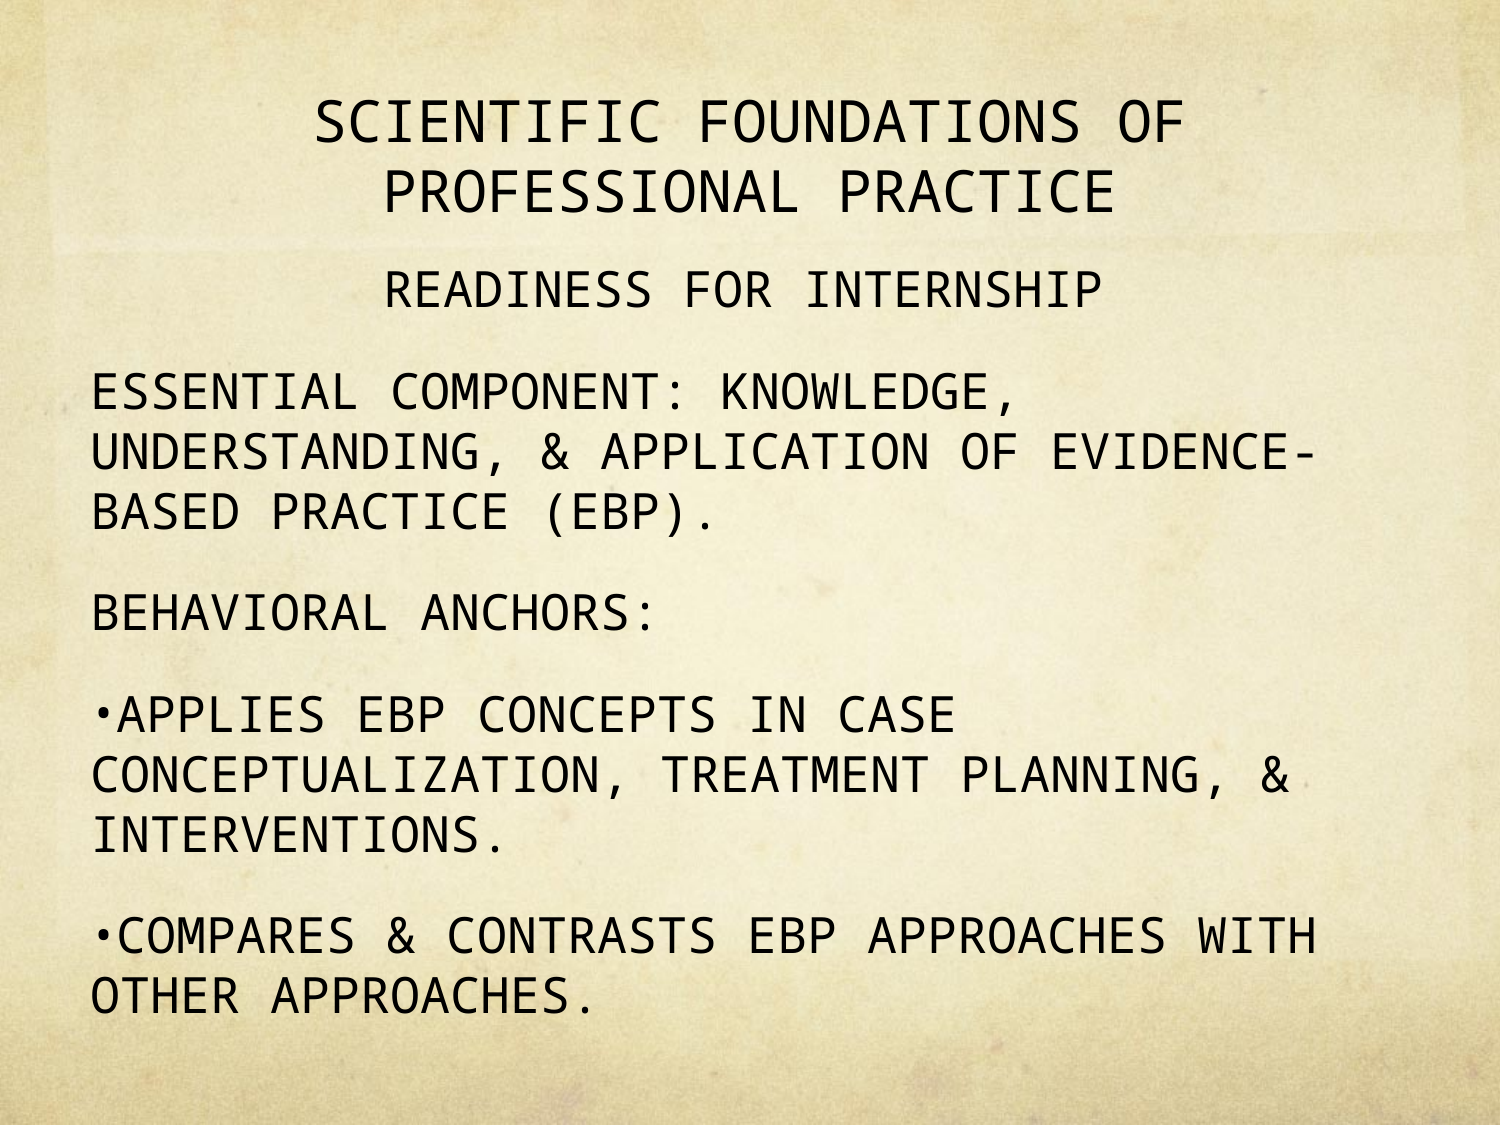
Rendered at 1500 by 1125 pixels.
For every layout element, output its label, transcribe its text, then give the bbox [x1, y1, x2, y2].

title SCIENTIFIC FOUNDATIONS OF PROFESSIONAL PRACTICE [150, 76, 1350, 232]
list READINESS FOR INTERNSHIP ESSENTIAL COMPONENT: KNOWLEDGE, UNDERSTANDING, & APPLICATION OF EVIDENCE-BASED PRACTICE (EBP). BEHAVIORAL ANCHORS: APPLIES EBP CONCEPTS IN CASE CONCEPTUALIZATION, TREATMENT PLANNING, & INTERVENTIONS. COMPARES & CONTRASTS EBP APPROACHES WITH OTHER APPROACHES. [75, 249, 1413, 1125]
picture [0, 0, 1500, 1125]
